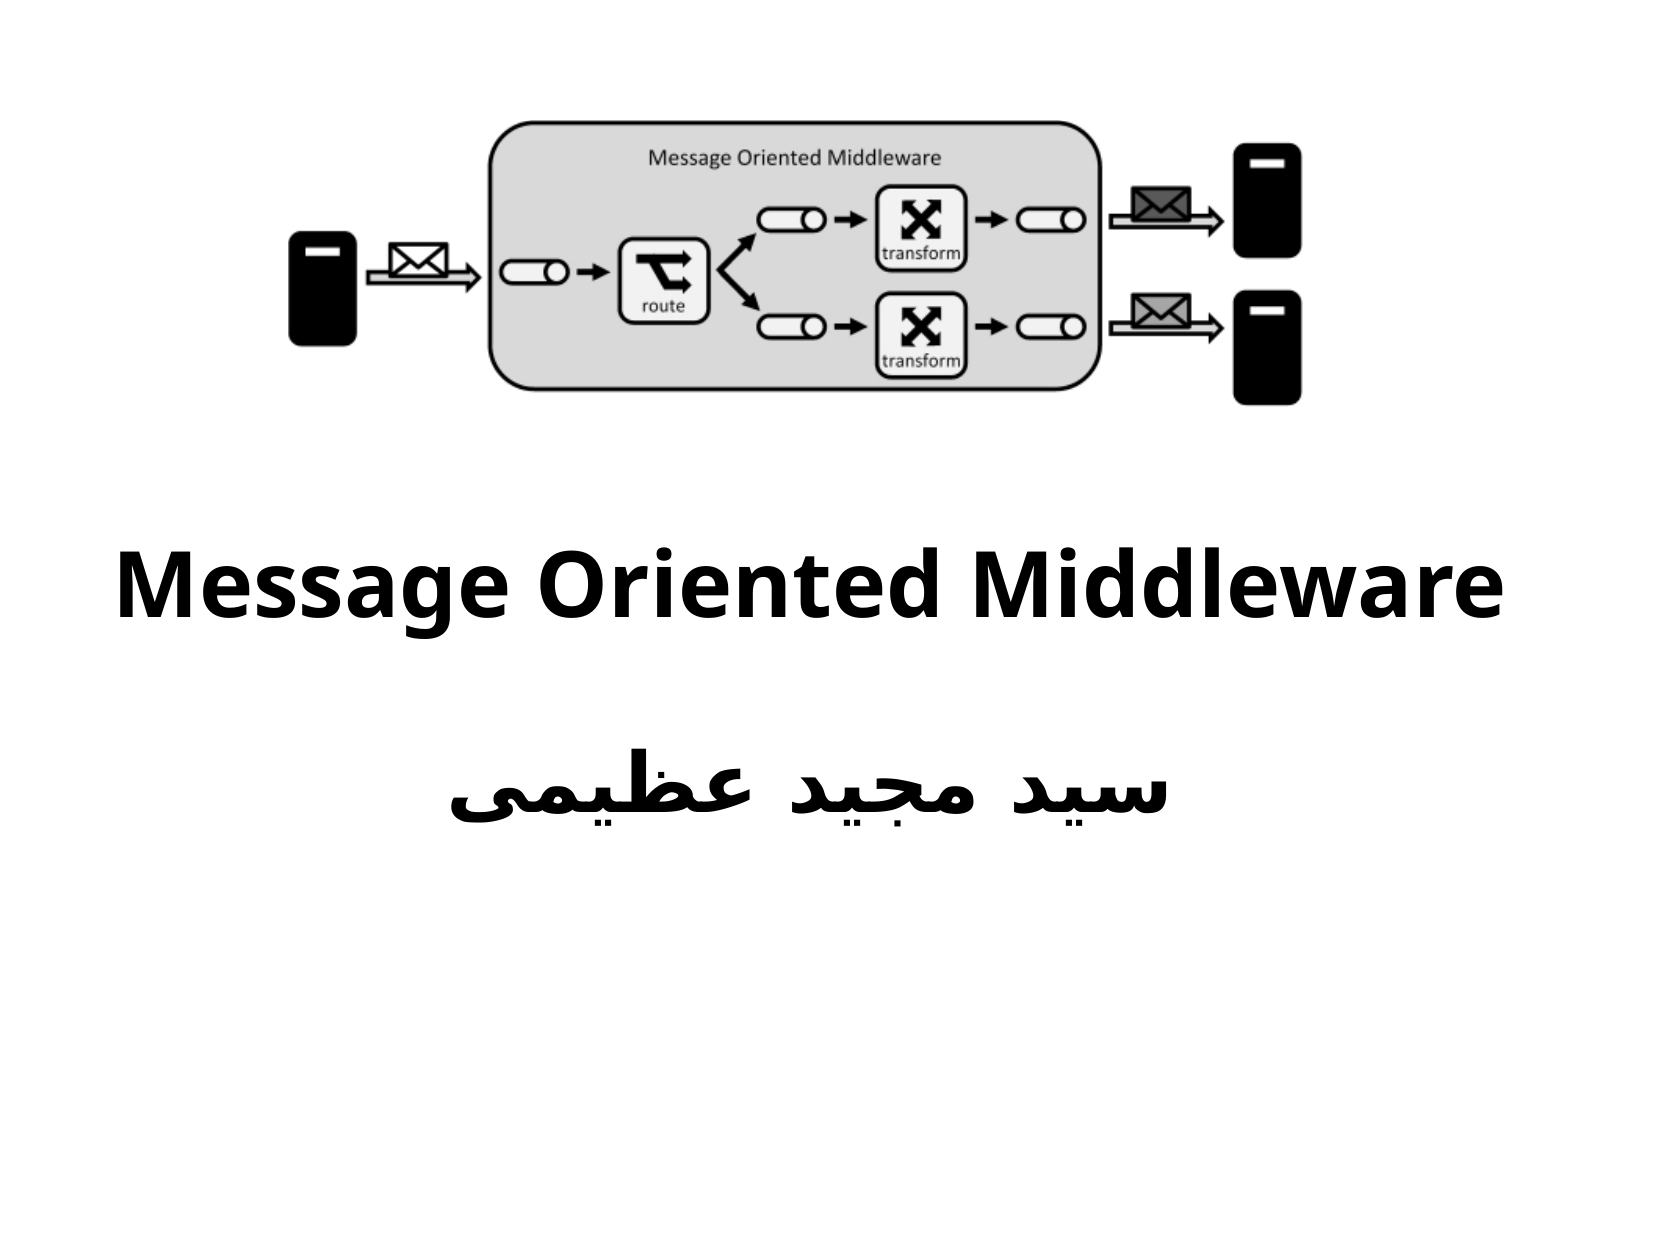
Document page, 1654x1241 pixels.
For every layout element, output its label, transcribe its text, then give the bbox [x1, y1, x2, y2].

subtitle Message Oriented Middleware سید مجید عظیمی [82, 105, 1538, 1111]
picture [287, 120, 1306, 410]
